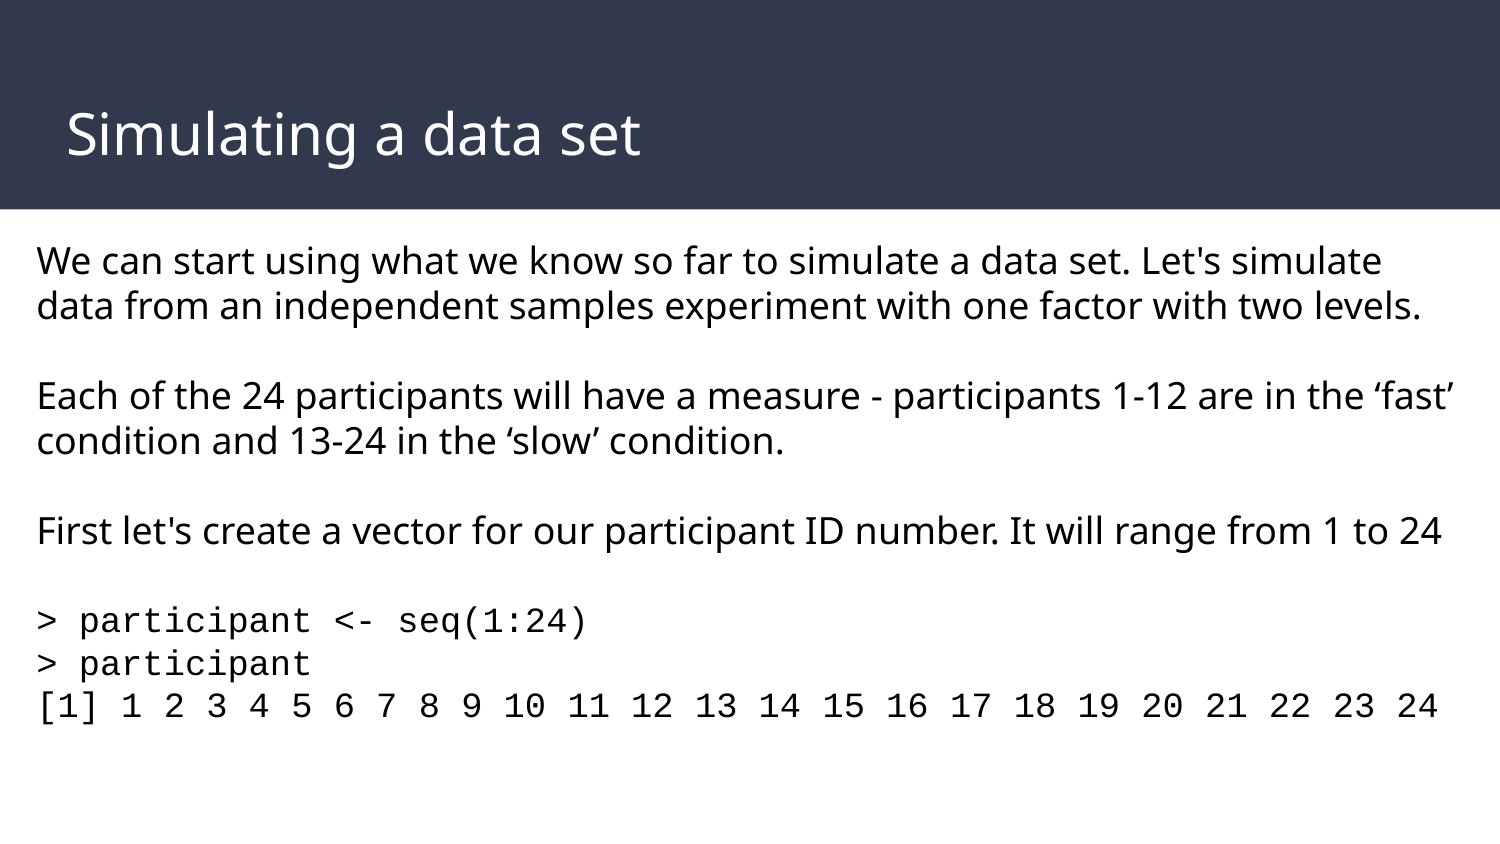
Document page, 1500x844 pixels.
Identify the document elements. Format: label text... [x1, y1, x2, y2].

text_box We can start using what we know so far to simulate a data set. Let's simulate data from an independent samples experiment with one factor with two levels. Each of the 24 participants will have a measure - participants 1-12 are in the ‘fast’ condition and 13-24 in the ‘slow’ condition. First let's create a vector for our participant ID number. It will range from 1 to 24 > participant <- seq(1:24) > participant [1] 1 2 3 4 5 6 7 8 9 10 11 12 13 14 15 16 17 18 19 20 21 22 23 24 [21, 222, 1486, 827]
title Simulating a data set [51, 82, 1449, 185]
